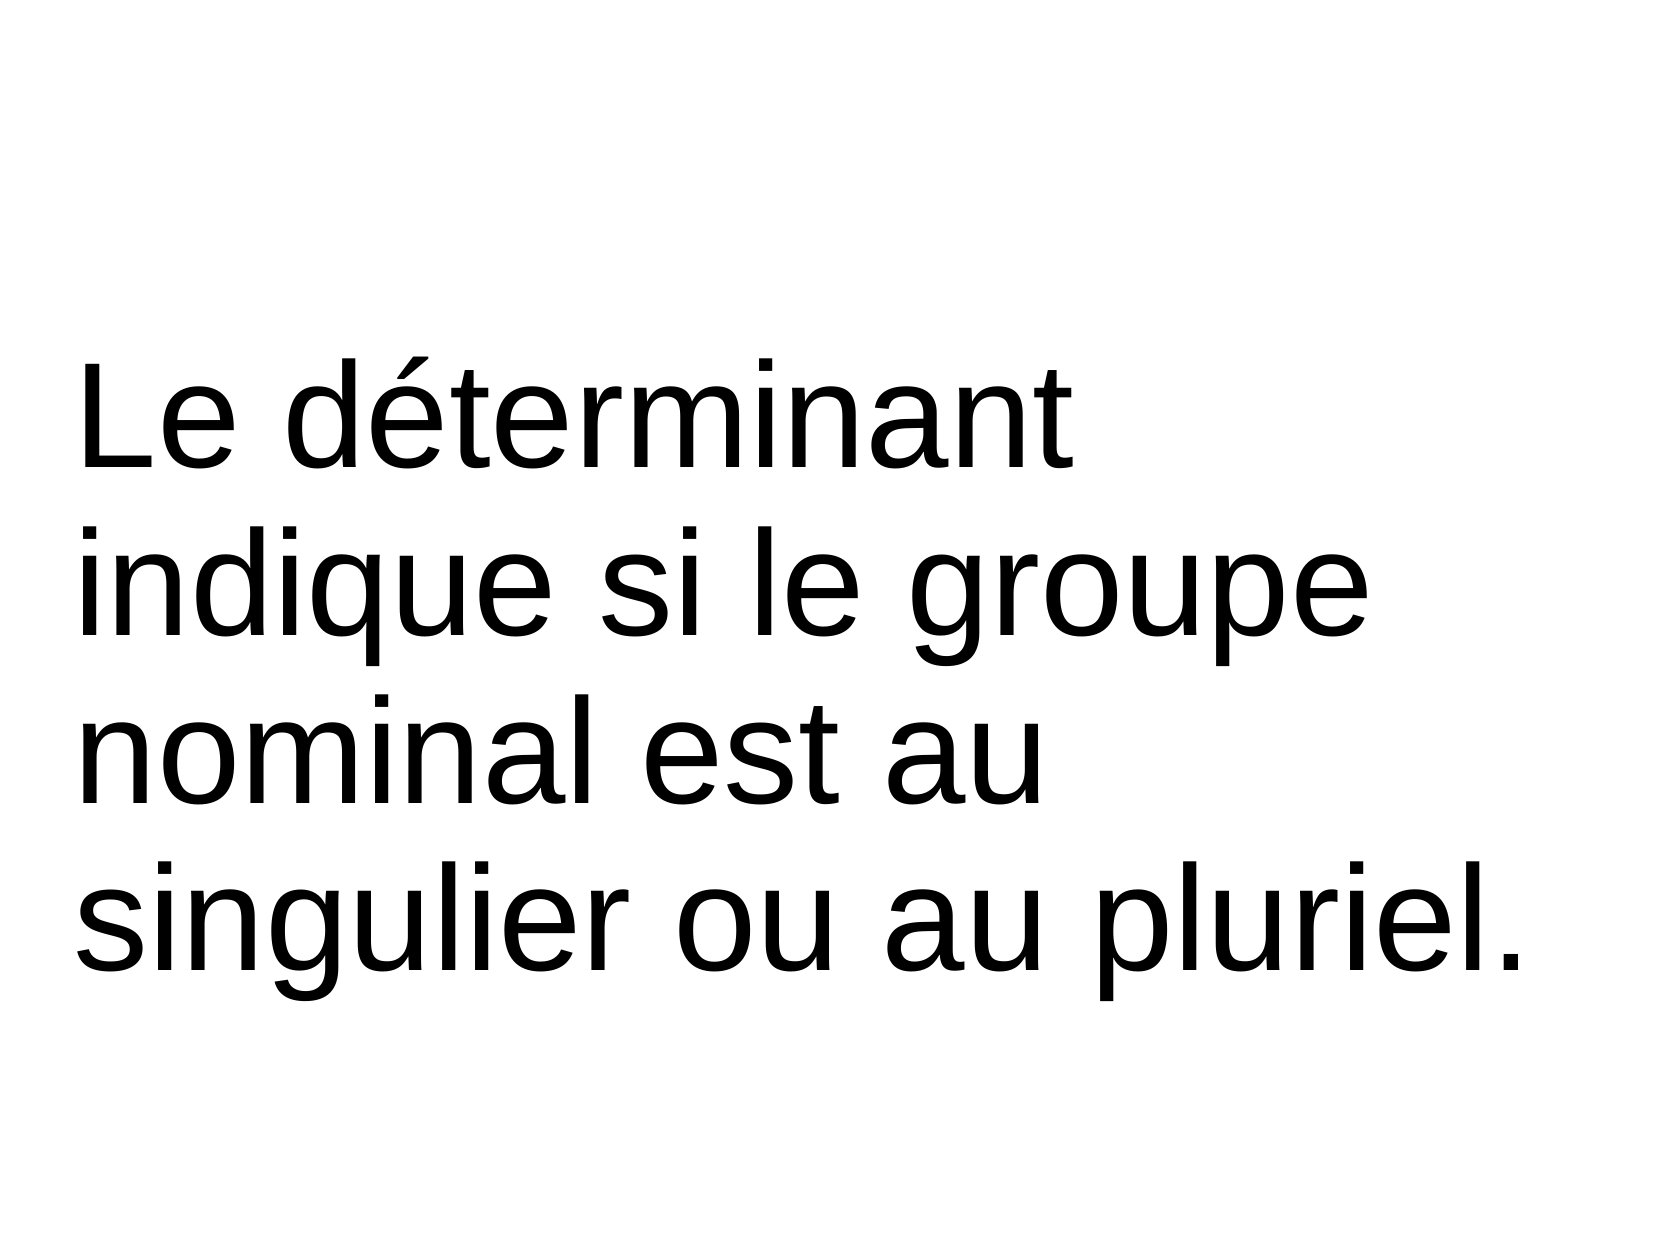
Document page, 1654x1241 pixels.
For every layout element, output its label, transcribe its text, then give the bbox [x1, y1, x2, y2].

text_box Le déterminant indique si le groupe nominal est au singulier ou au pluriel. [59, 324, 1565, 1063]
